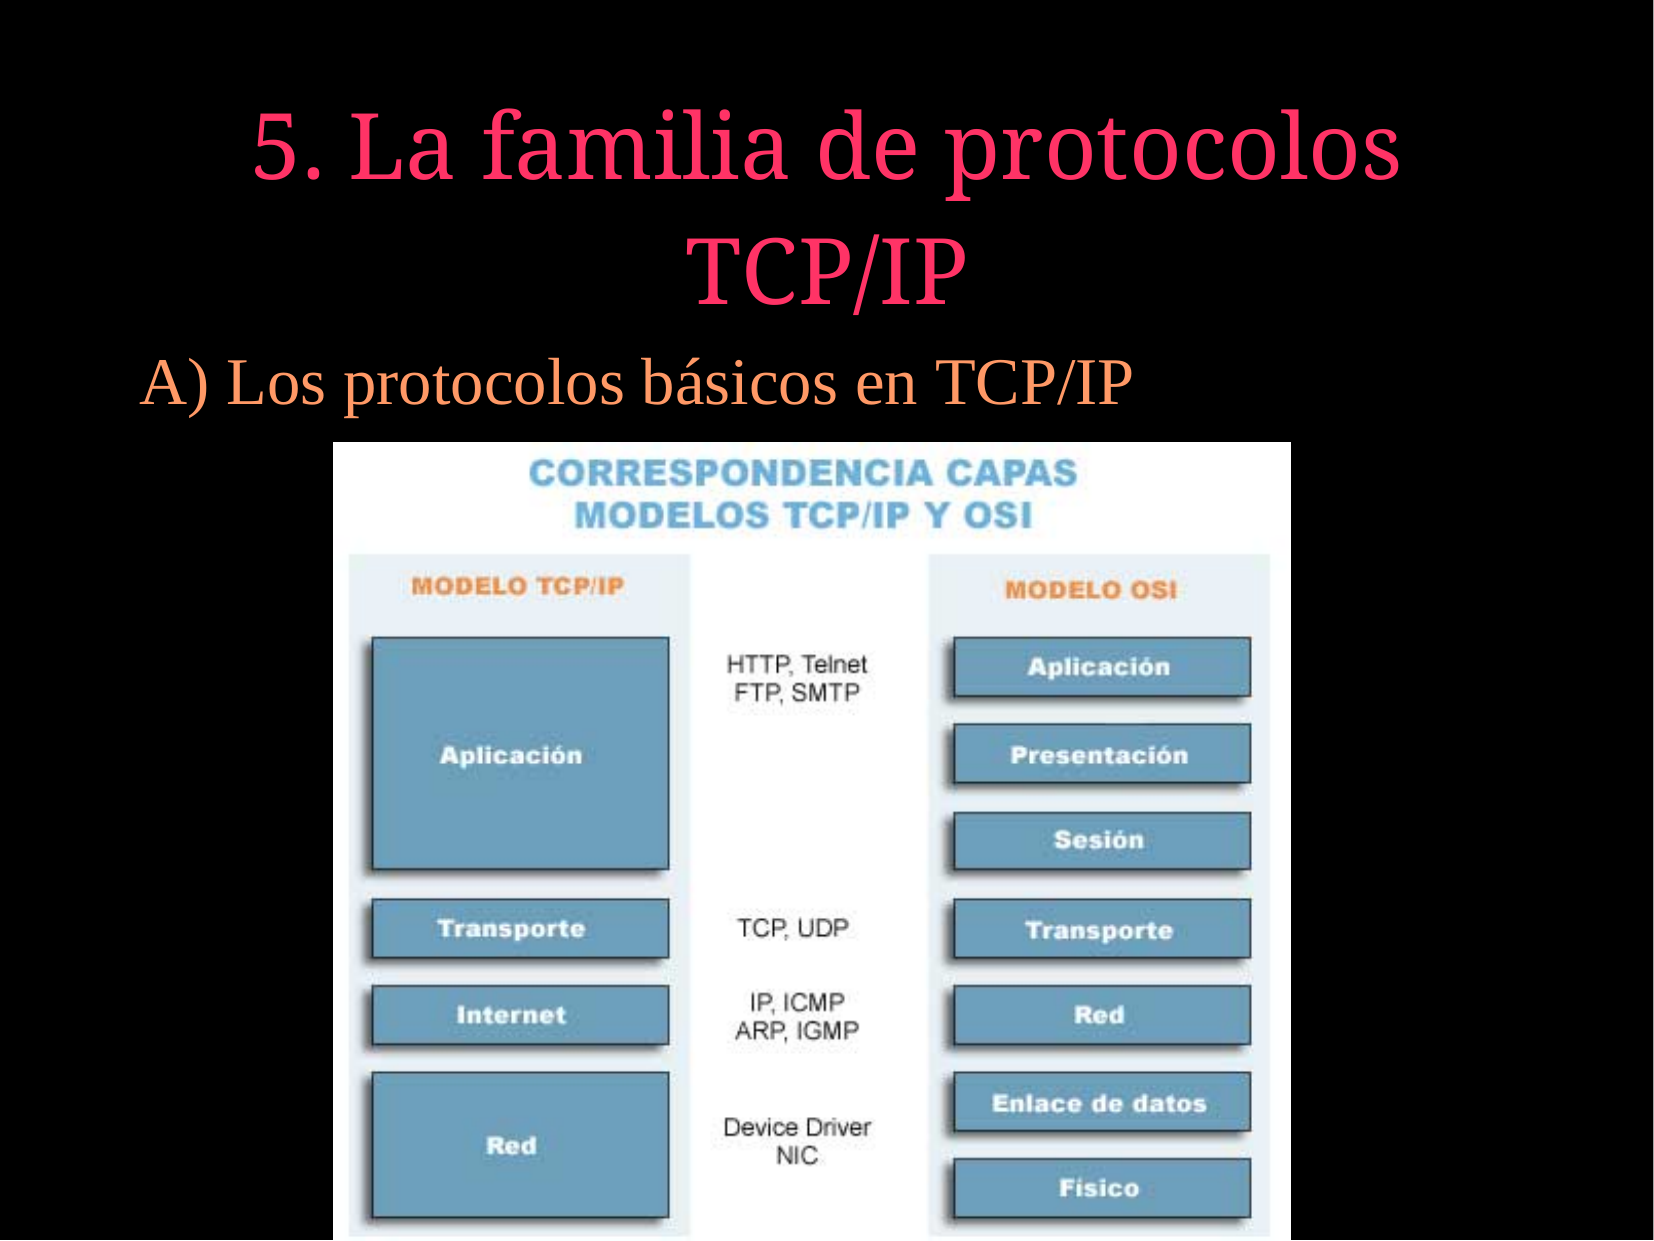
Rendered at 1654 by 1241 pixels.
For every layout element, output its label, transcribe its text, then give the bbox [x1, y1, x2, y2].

list A) Los protocolos básicos en TCP/IP [121, 344, 1534, 437]
title 5. La familia de protocolos TCP/IP [121, 102, 1534, 311]
picture [333, 442, 1291, 1241]
